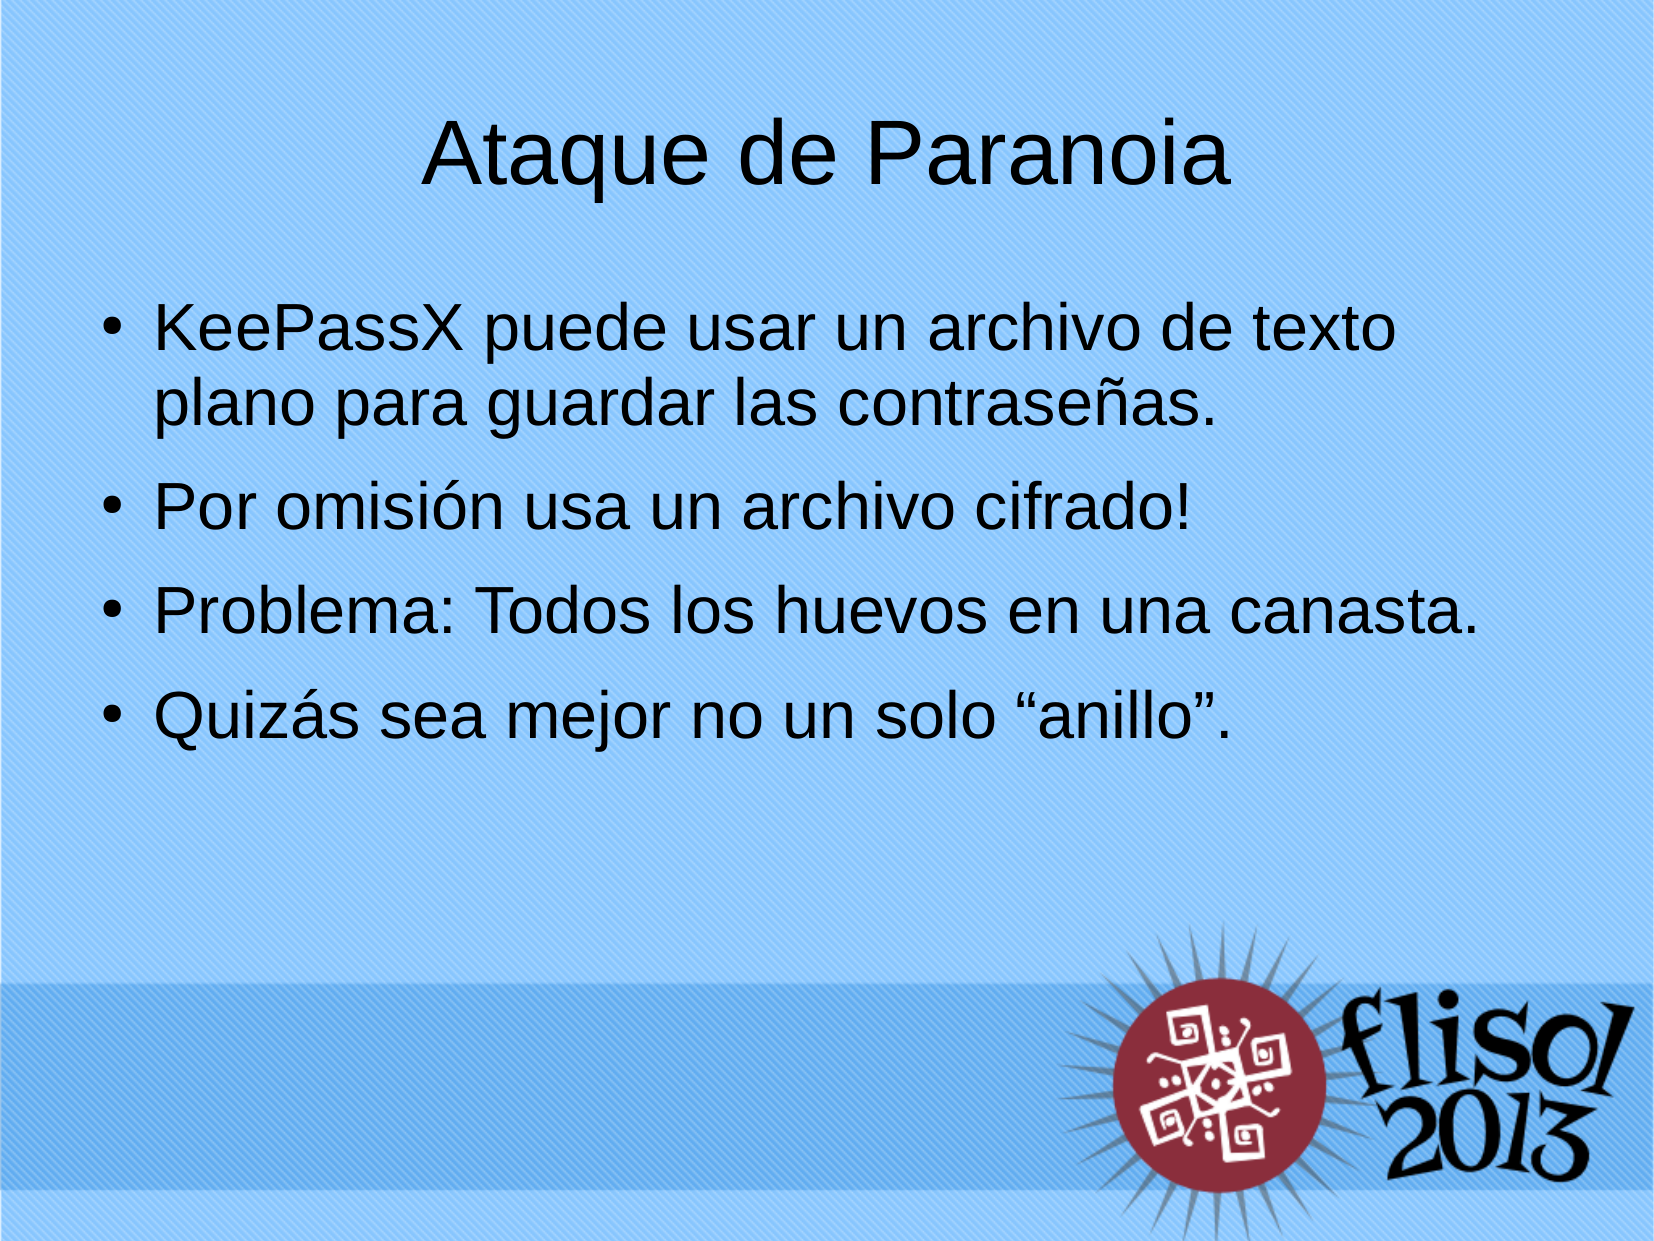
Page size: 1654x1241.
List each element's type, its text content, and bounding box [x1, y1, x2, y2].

title Ataque de Paranoia [82, 49, 1571, 257]
picture [0, 0, 1654, 1241]
list KeePassX puede usar un archivo de texto plano para guardar las contraseñas. Por omisión usa un archivo cifrado! Problema: Todos los huevos en una canasta. Quizás sea mejor no un solo “anillo”. [82, 290, 1538, 1010]
